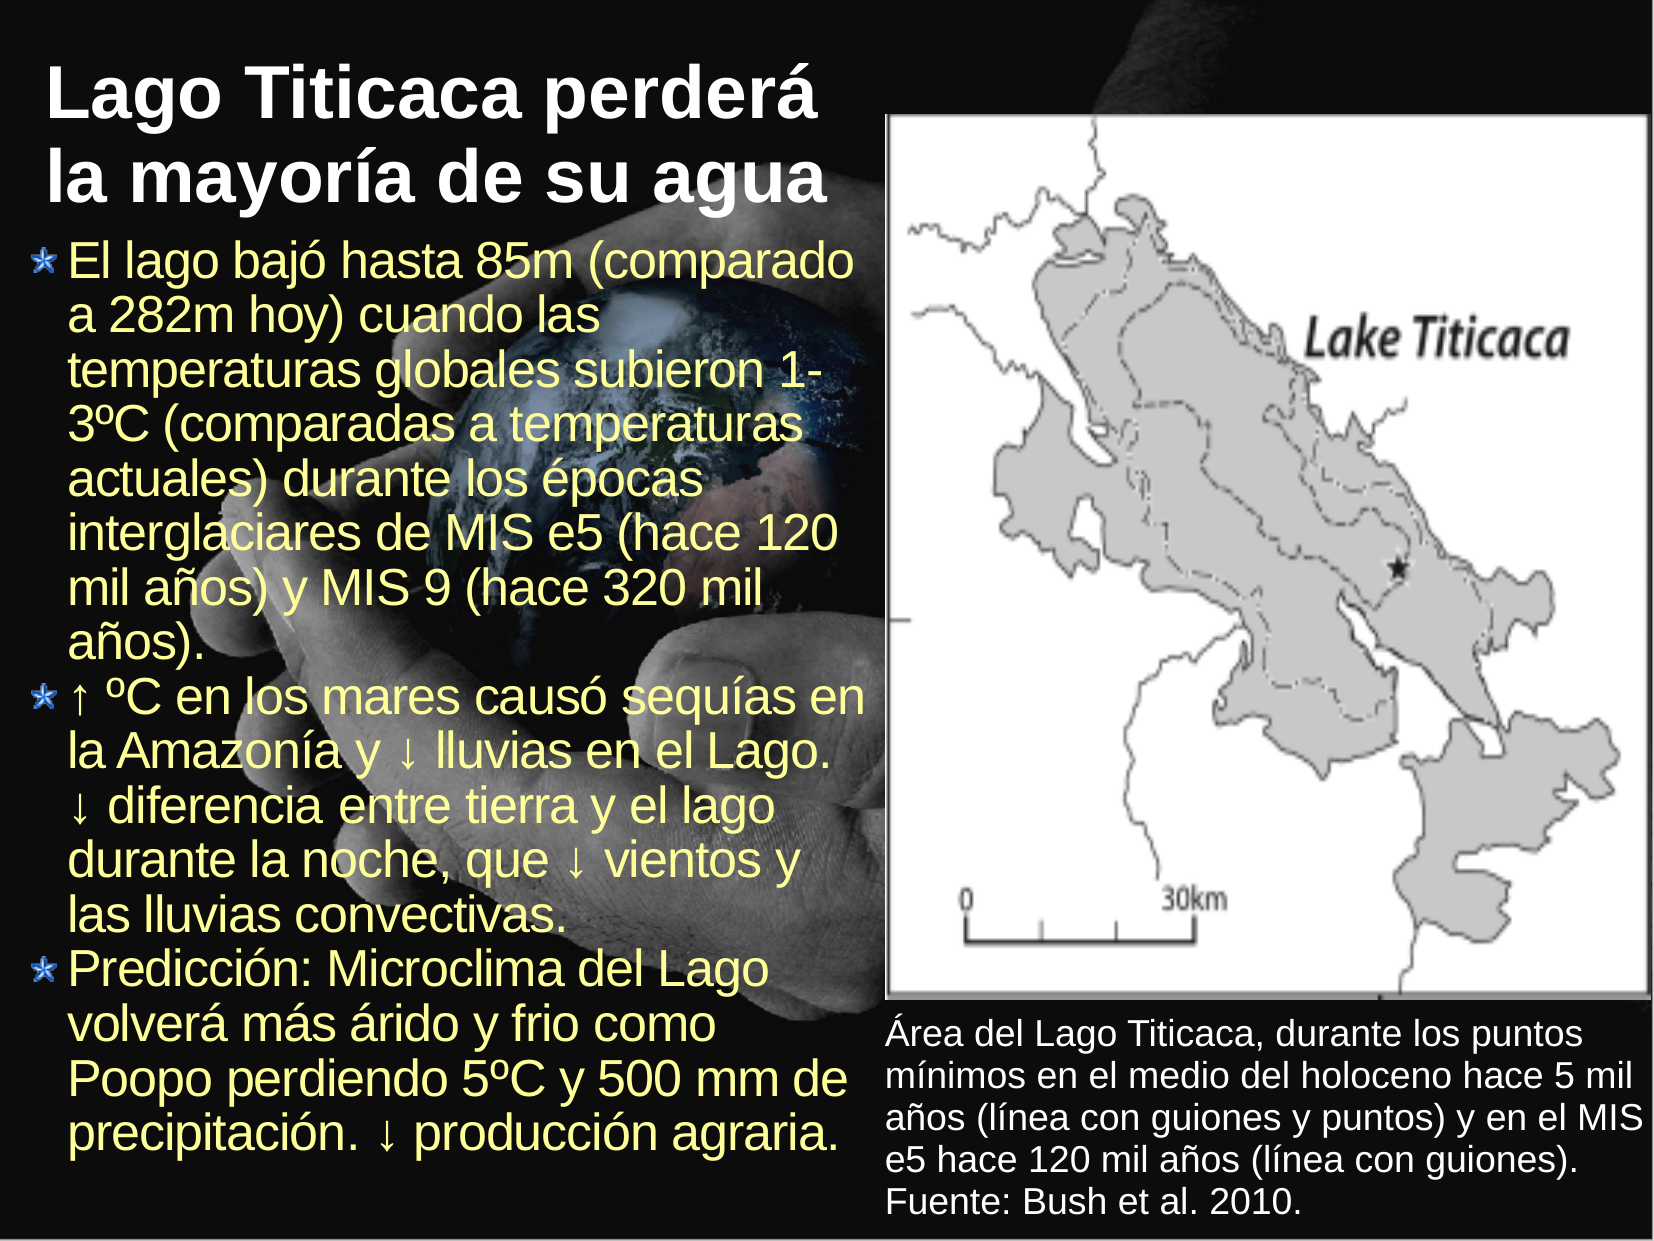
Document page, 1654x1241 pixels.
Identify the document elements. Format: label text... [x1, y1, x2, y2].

picture [886, 1230, 1654, 1241]
title Lago Titicaca perderá la mayoría de su agua [45, 50, 1621, 227]
text_box Área del Lago Titicaca, durante los puntos mínimos en el medio del holoceno hace 5 mil años (línea con guiones y puntos) y en el MIS e5 hace 120 mil años (línea con guiones). Fuente: Bush et al. 2010. [870, 1005, 1654, 1230]
text_box El lago bajó hasta 85m (comparado a 282m hoy) cuando las temperaturas globales subieron 1-3ºC (comparadas a temperaturas actuales) durante los épocas interglaciares de MIS e5 (hace 120 mil años) y MIS 9 (hace 320 mil años). ↑ ºC en los mares causó sequías en la Amazonía y ↓ lluvias en el Lago. ↓ diferencia entre tierra y el lago durante la noche, que ↓ vientos y las lluvias convectivas. Predicción: Microclima del Lago volverá más árido y frio como Poopo perdiendo 5ºC y 500 mm de precipitación. ↓ producción agraria. [17, 227, 886, 1241]
picture [0, 0, 1654, 1241]
